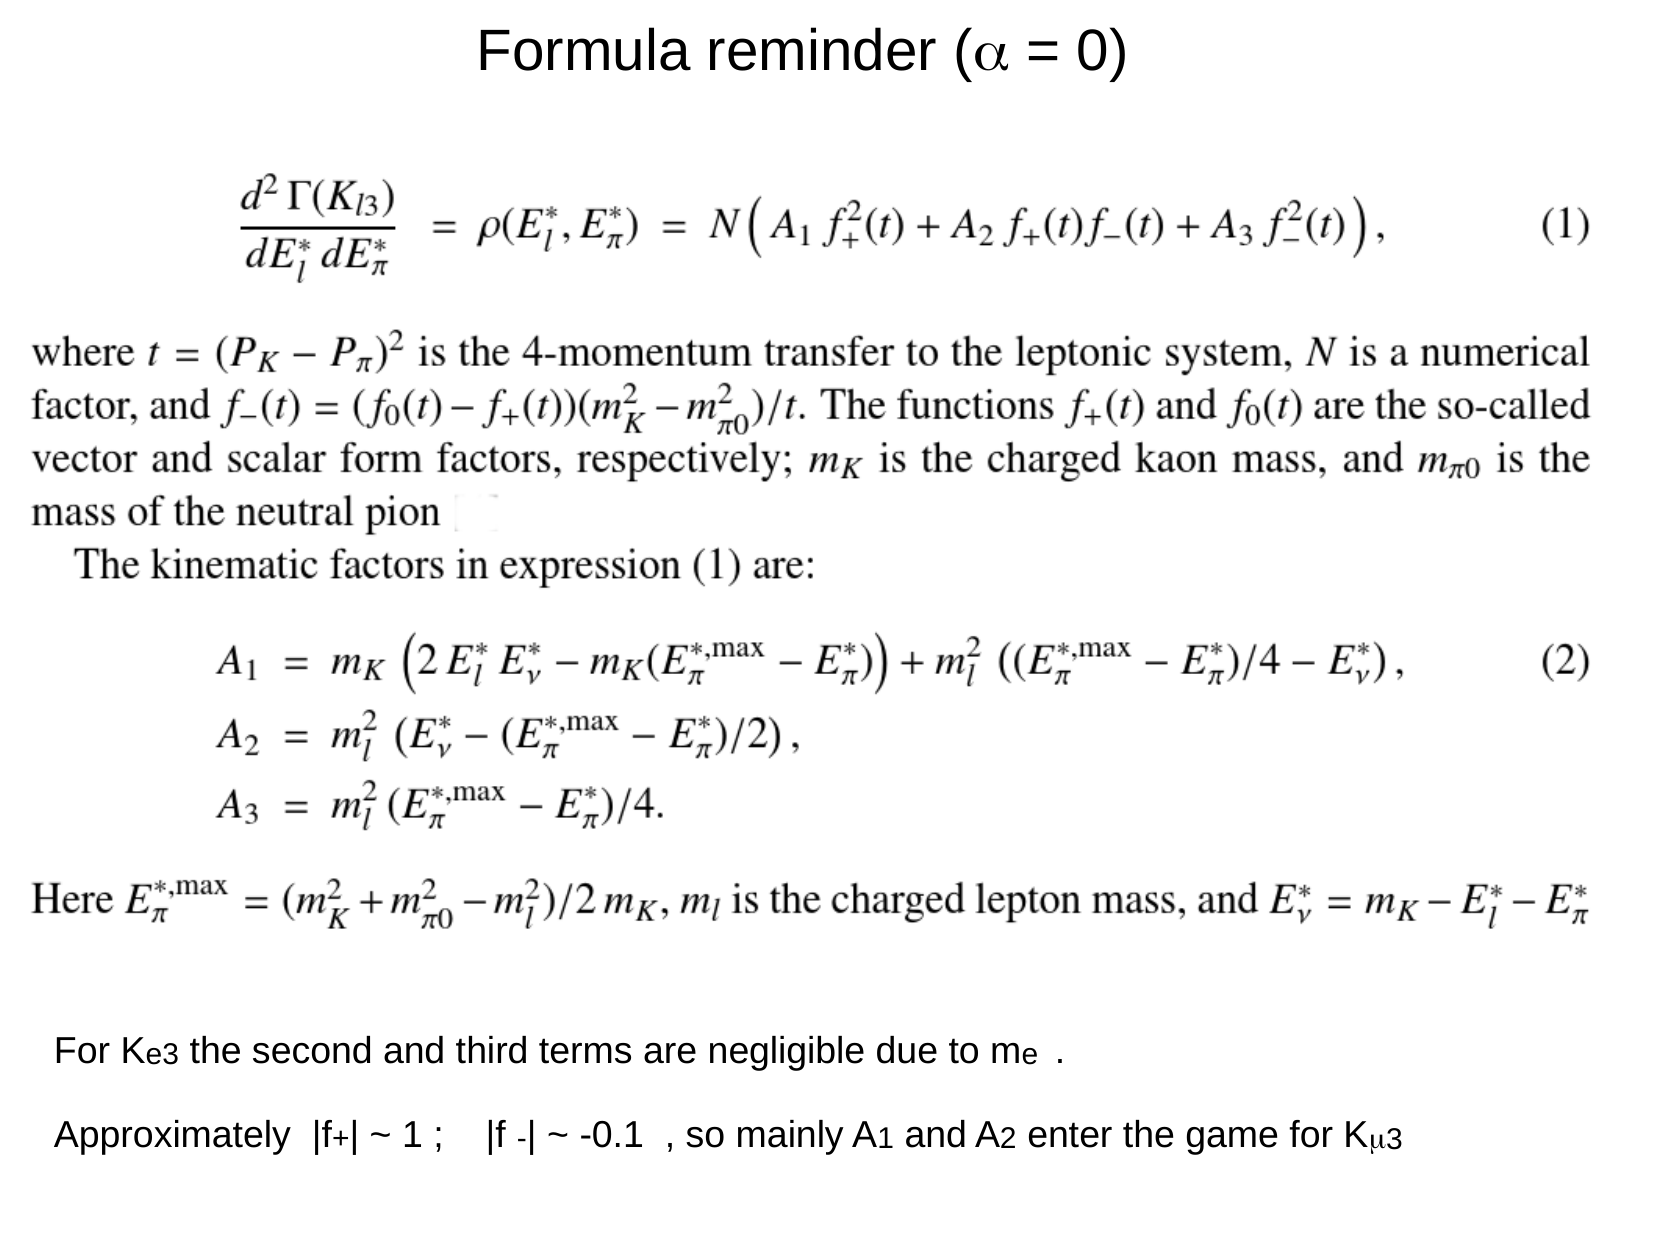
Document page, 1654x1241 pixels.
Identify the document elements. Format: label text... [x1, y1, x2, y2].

text_box Formula reminder (a = 0) [462, 10, 1175, 97]
text_box For Ke3 the second and third terms are negligible due to me . Approximately |f+| ~ 1 ; |f -| ~ -0.1 , so mainly A1 and A2 enter the game for Km3 [39, 1022, 1615, 1203]
picture [11, 158, 1651, 932]
